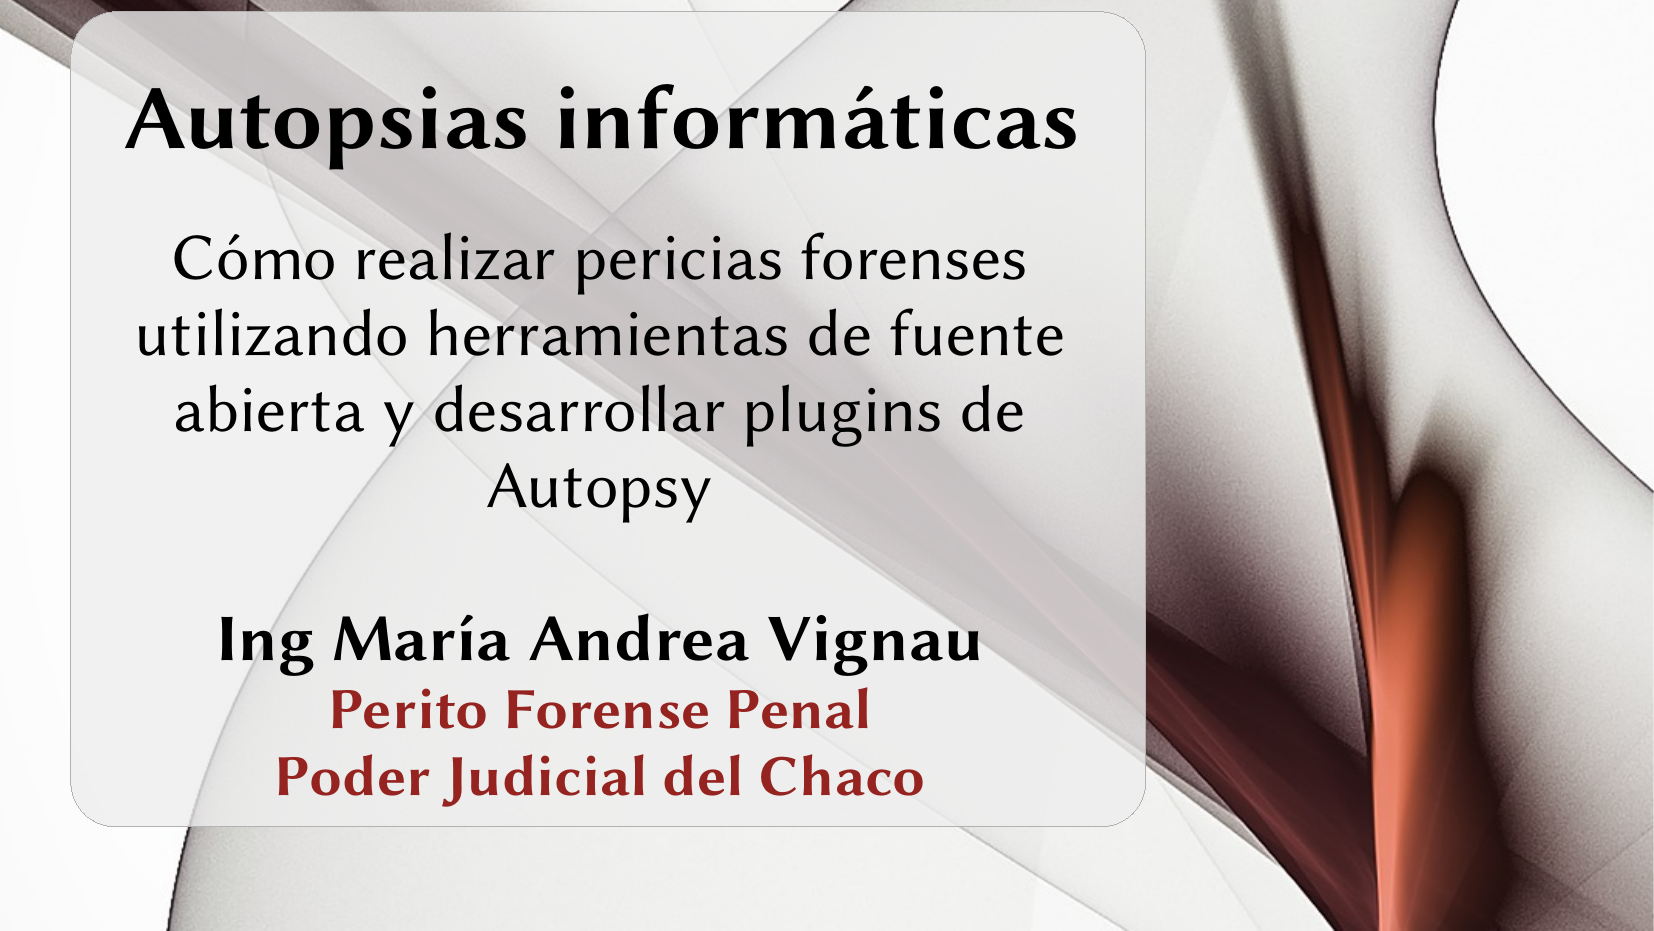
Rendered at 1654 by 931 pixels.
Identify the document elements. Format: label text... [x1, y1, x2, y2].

picture [0, 0, 1654, 931]
title Autopsias informáticas [82, 37, 1123, 201]
subtitle Cómo realizar pericias forenses utilizando herramientas de fuente abierta y desarrollar plugins de Autopsy Ing María Andrea Vignau Perito Forense Penal Poder Judicial del Chaco [81, 219, 1120, 810]
